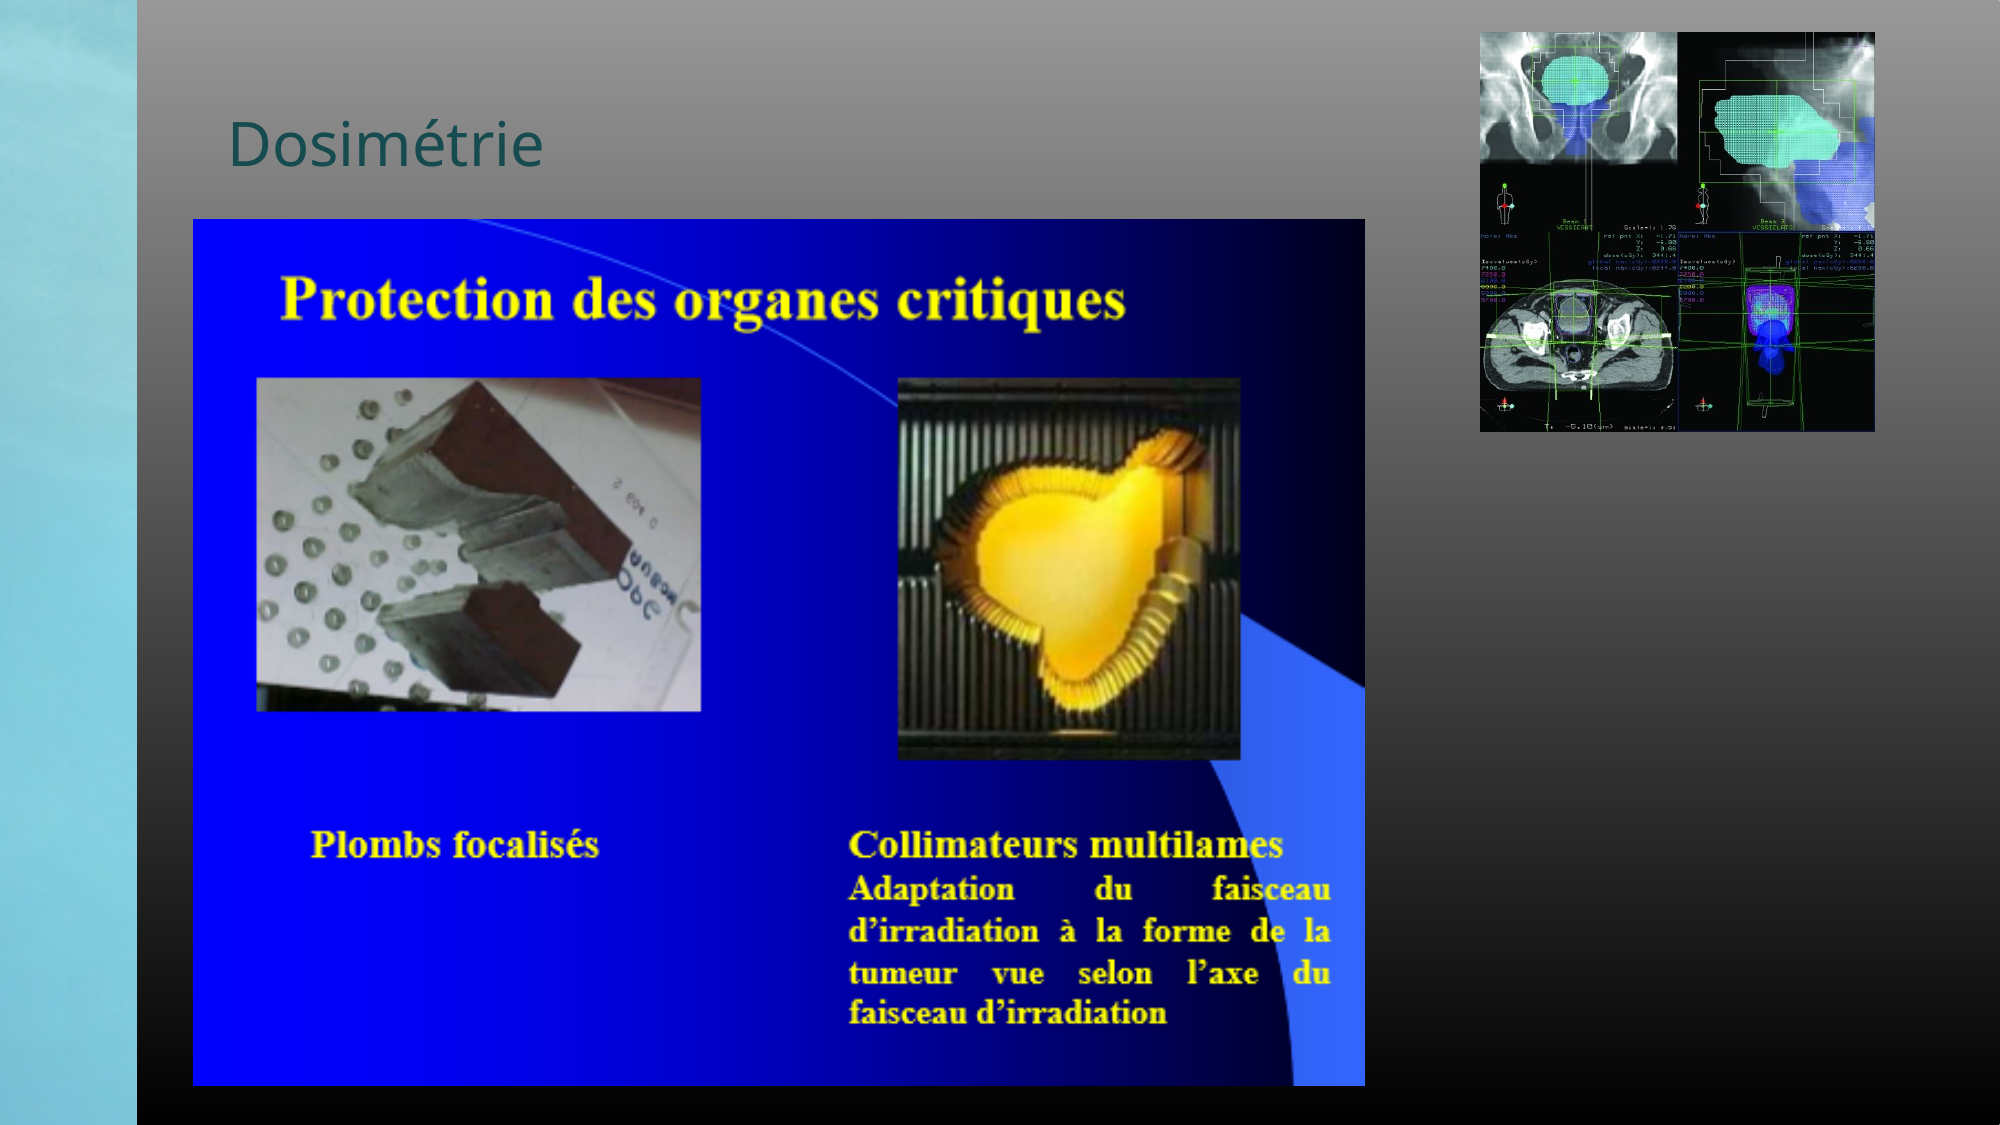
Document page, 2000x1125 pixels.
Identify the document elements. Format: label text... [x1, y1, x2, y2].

picture [193, 219, 1365, 1086]
picture [1480, 32, 1875, 432]
title Dosimétrie [212, 62, 604, 188]
